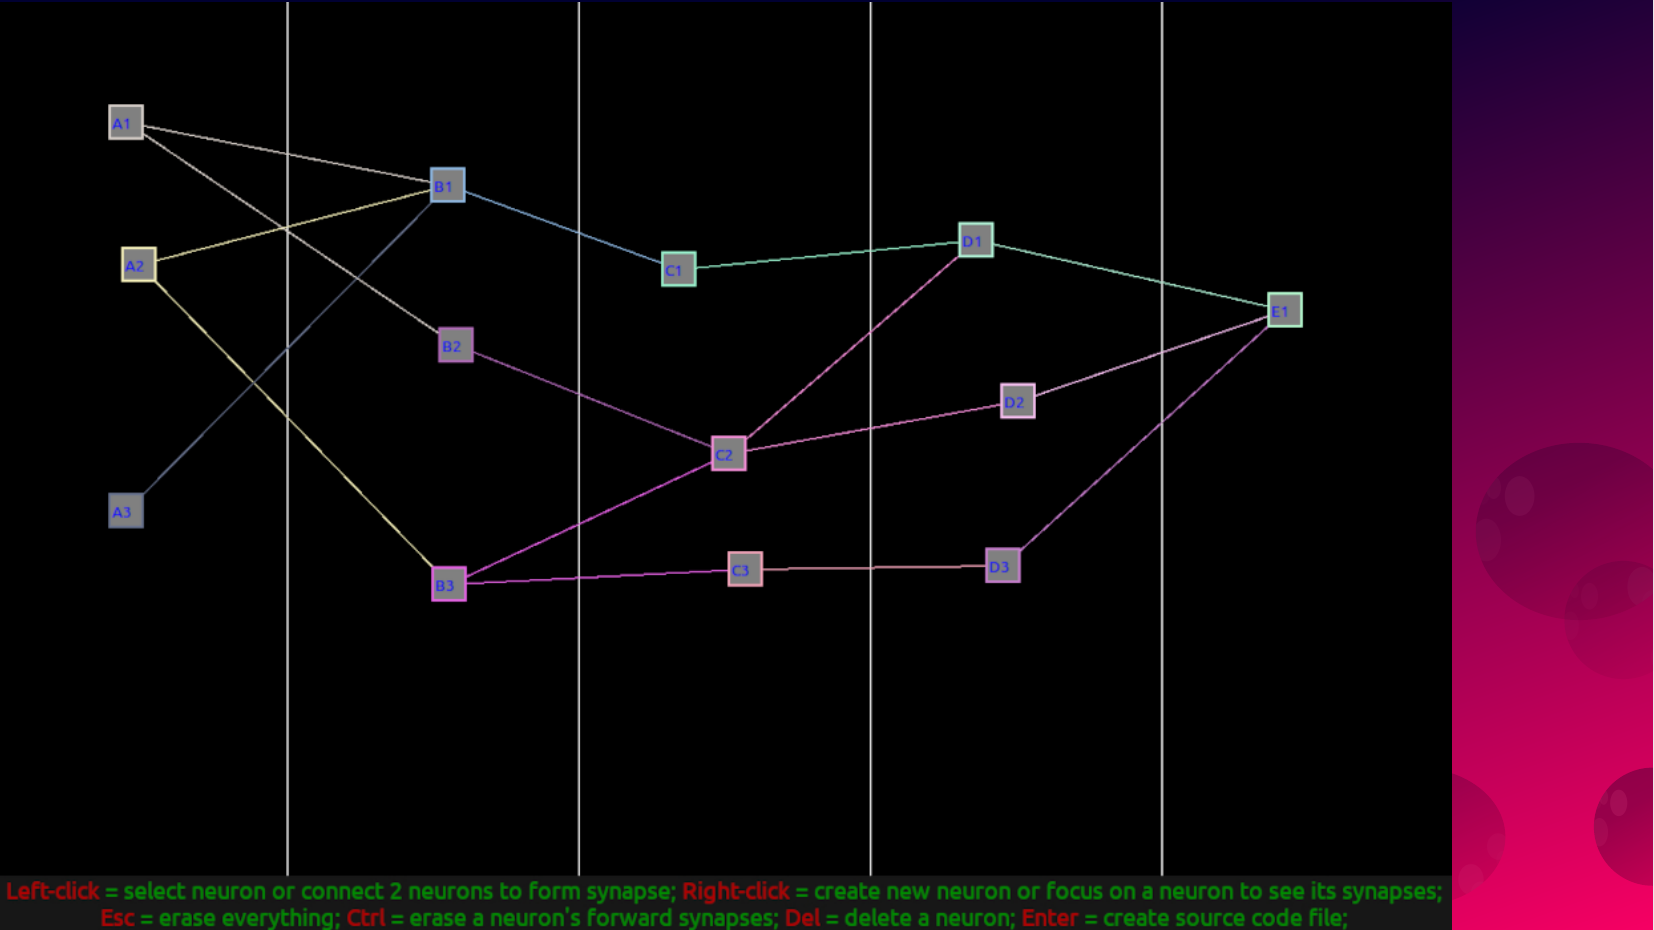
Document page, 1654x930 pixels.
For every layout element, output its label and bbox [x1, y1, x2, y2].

picture [0, 2, 1452, 930]
picture [1648, 0, 1654, 930]
